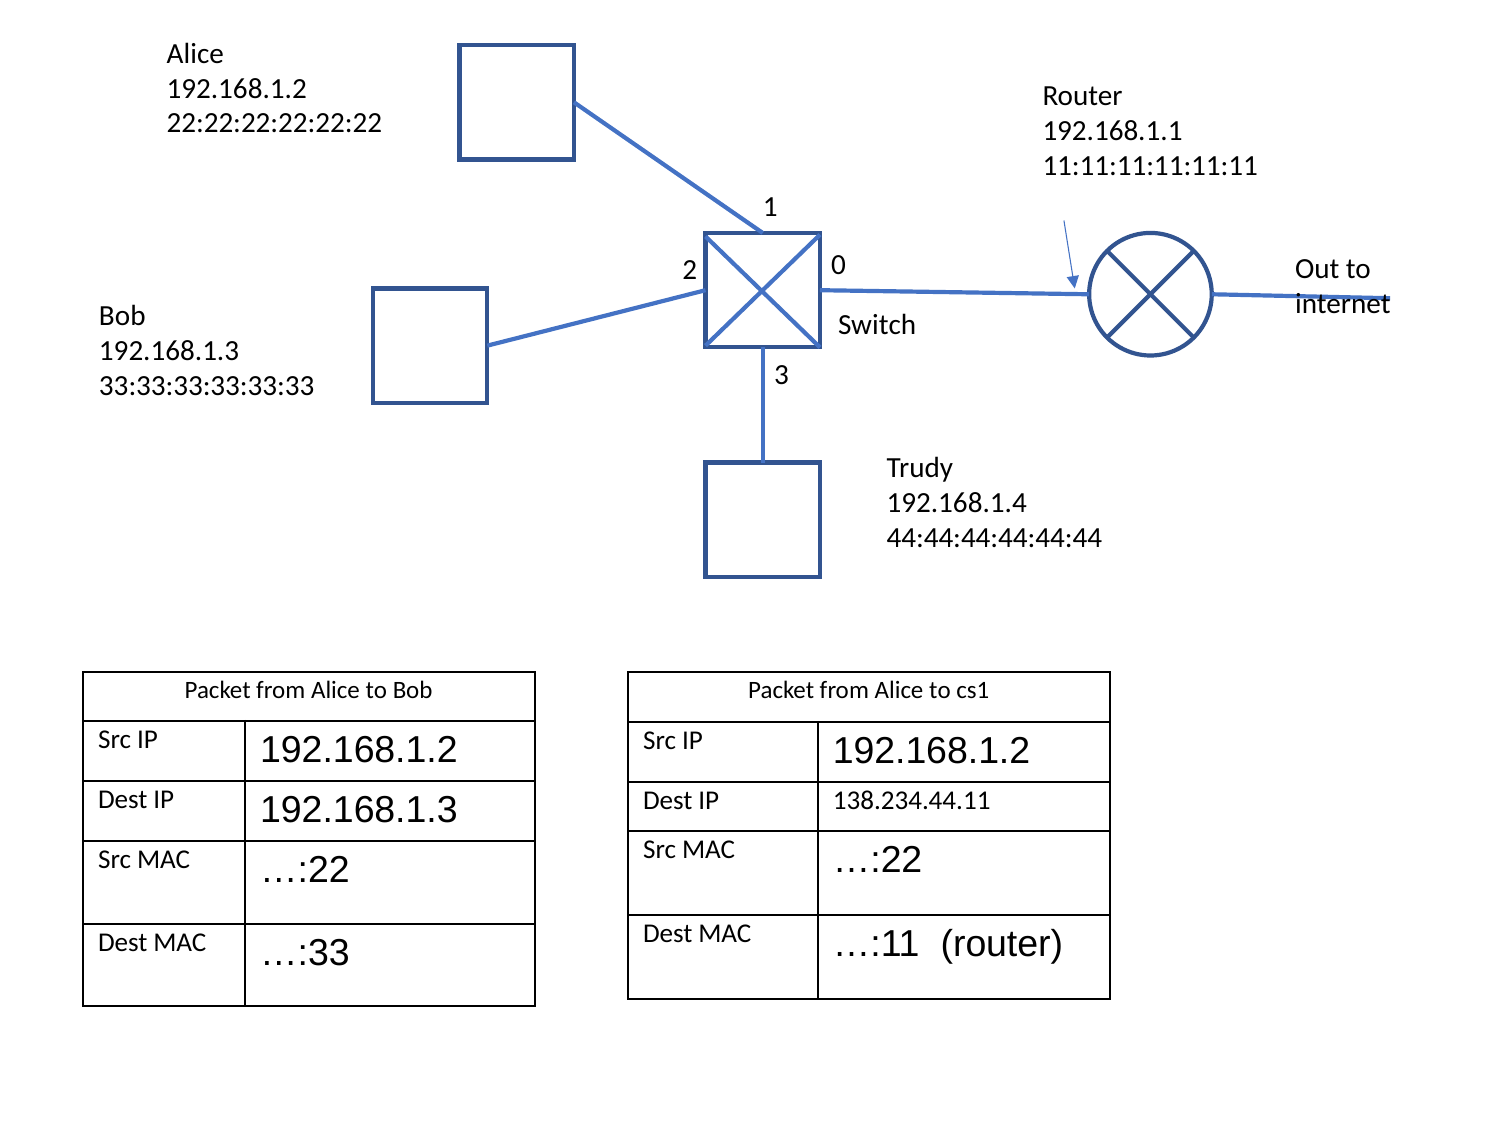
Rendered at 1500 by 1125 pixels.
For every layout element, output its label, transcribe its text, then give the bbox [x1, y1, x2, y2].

table_cell …:33 [246, 925, 534, 1005]
text_box Router 192.168.1.1 11:11:11:11:11:11 [1027, 69, 1274, 189]
table_cell …:11 (router) [819, 916, 1109, 998]
table_cell 138.234.44.11 [819, 783, 1109, 830]
text_box Alice 192.168.1.2 22:22:22:22:22:22 [151, 26, 398, 147]
table_cell …:22 [819, 832, 1109, 914]
table_header Packet from Alice to cs1 [629, 673, 1109, 721]
table_cell 192.168.1.2 [819, 723, 1109, 781]
table_cell Dest MAC [84, 925, 244, 1005]
table_cell Src IP [629, 723, 817, 781]
table_cell 192.168.1.3 [246, 782, 534, 840]
table_cell Dest IP [84, 782, 244, 840]
text_box 0 [816, 237, 861, 288]
text_box Trudy 192.168.1.4 44:44:44:44:44:44 [871, 440, 1118, 561]
table_cell Src MAC [629, 832, 817, 914]
table_cell 192.168.1.2 [246, 722, 534, 780]
text_box 3 [759, 348, 804, 398]
text_box 2 [667, 243, 712, 293]
table_cell Src MAC [84, 842, 244, 923]
text_box Switch [823, 298, 932, 349]
table_header Packet from Alice to Bob [84, 673, 534, 720]
text_box 1 [748, 179, 793, 230]
table_cell …:22 [246, 842, 534, 923]
text_box Bob 192.168.1.3 33:33:33:33:33:33 [84, 289, 330, 409]
table_cell Dest MAC [629, 916, 817, 998]
text_box Out to internet [1280, 242, 1459, 327]
table_cell Src IP [84, 722, 244, 780]
table_cell Dest IP [629, 783, 817, 830]
